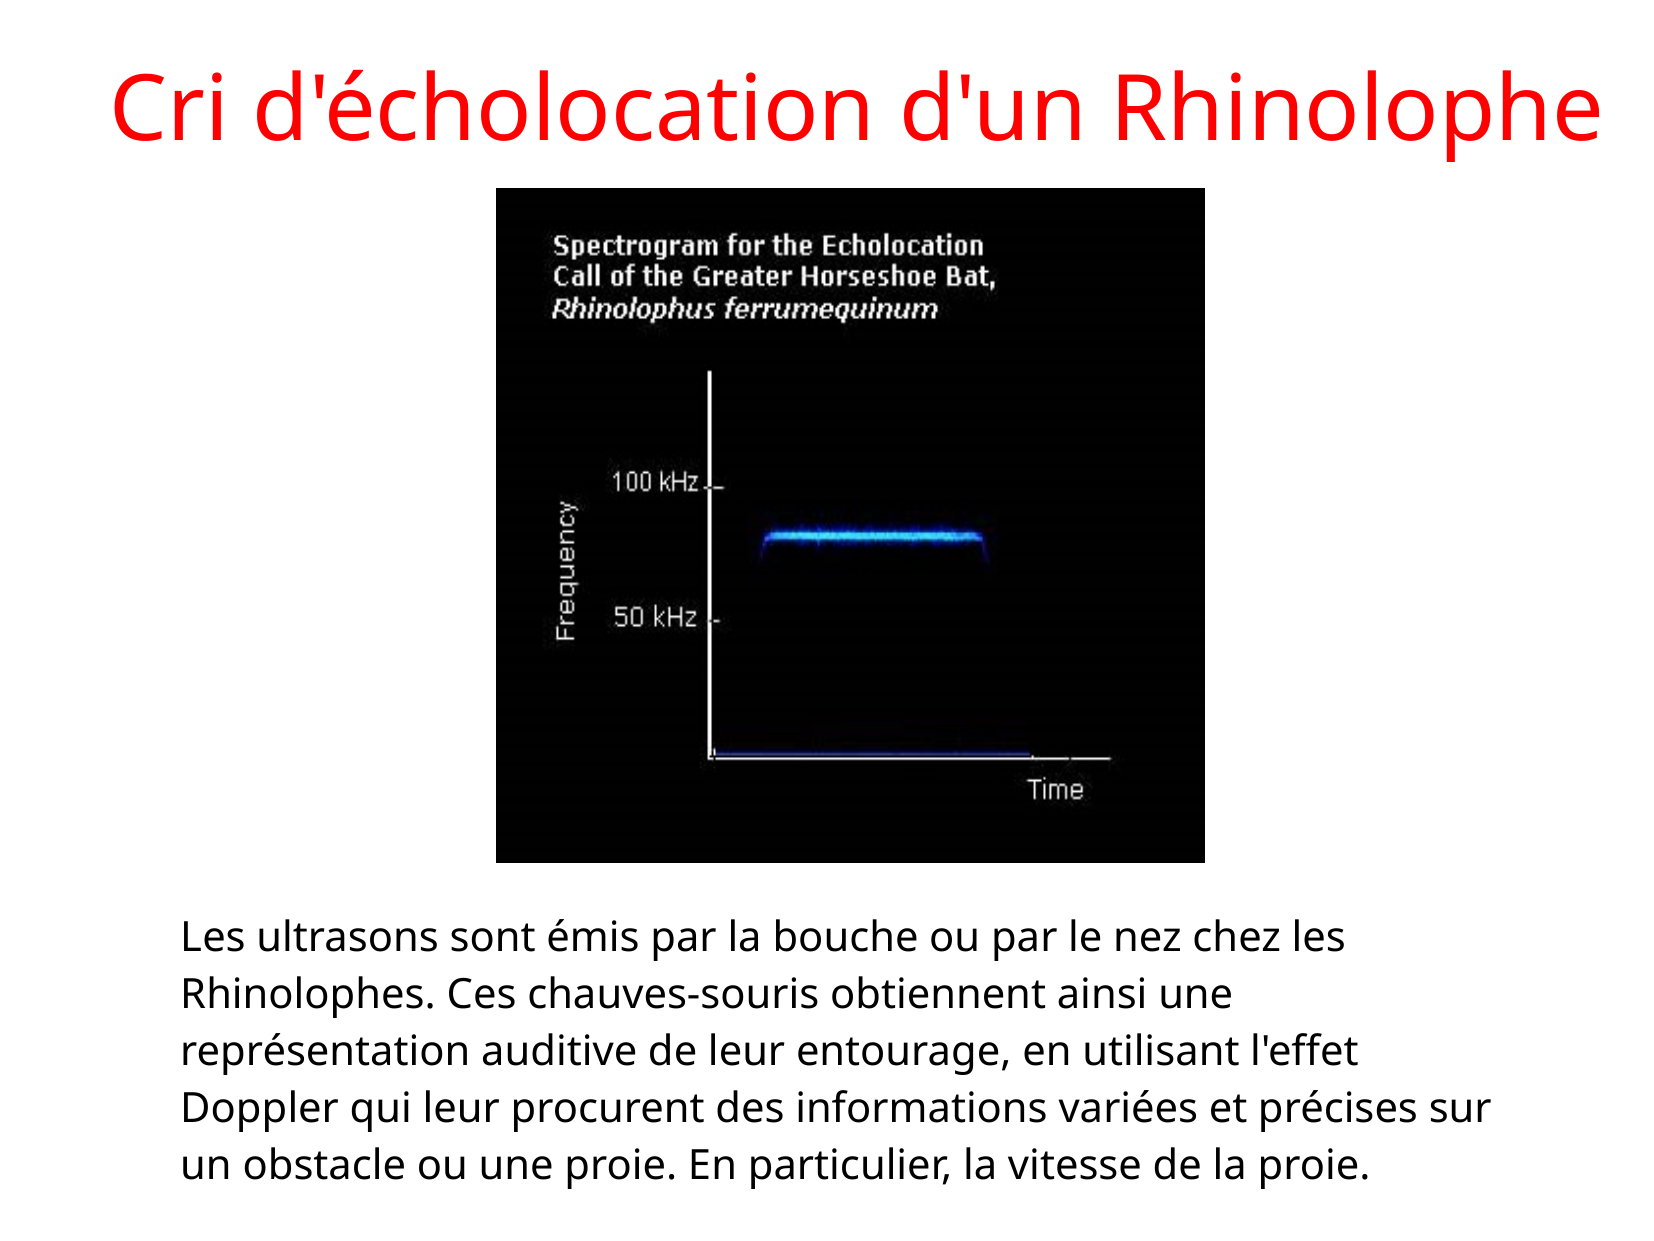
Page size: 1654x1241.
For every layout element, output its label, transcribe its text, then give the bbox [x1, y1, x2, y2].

picture [496, 188, 1205, 863]
text_box Les ultrasons sont émis par la bouche ou par le nez chez les Rhinolophes. Ces chauves-souris obtiennent ainsi une représentation auditive de leur entourage, en utilisant l'effet Doppler qui leur procurent des informations variées et précises sur un obstacle ou une proie. En particulier, la vitesse de la proie. [165, 899, 1524, 1193]
text_box Cri d'écholocation d'un Rhinolophe [94, 35, 1595, 178]
